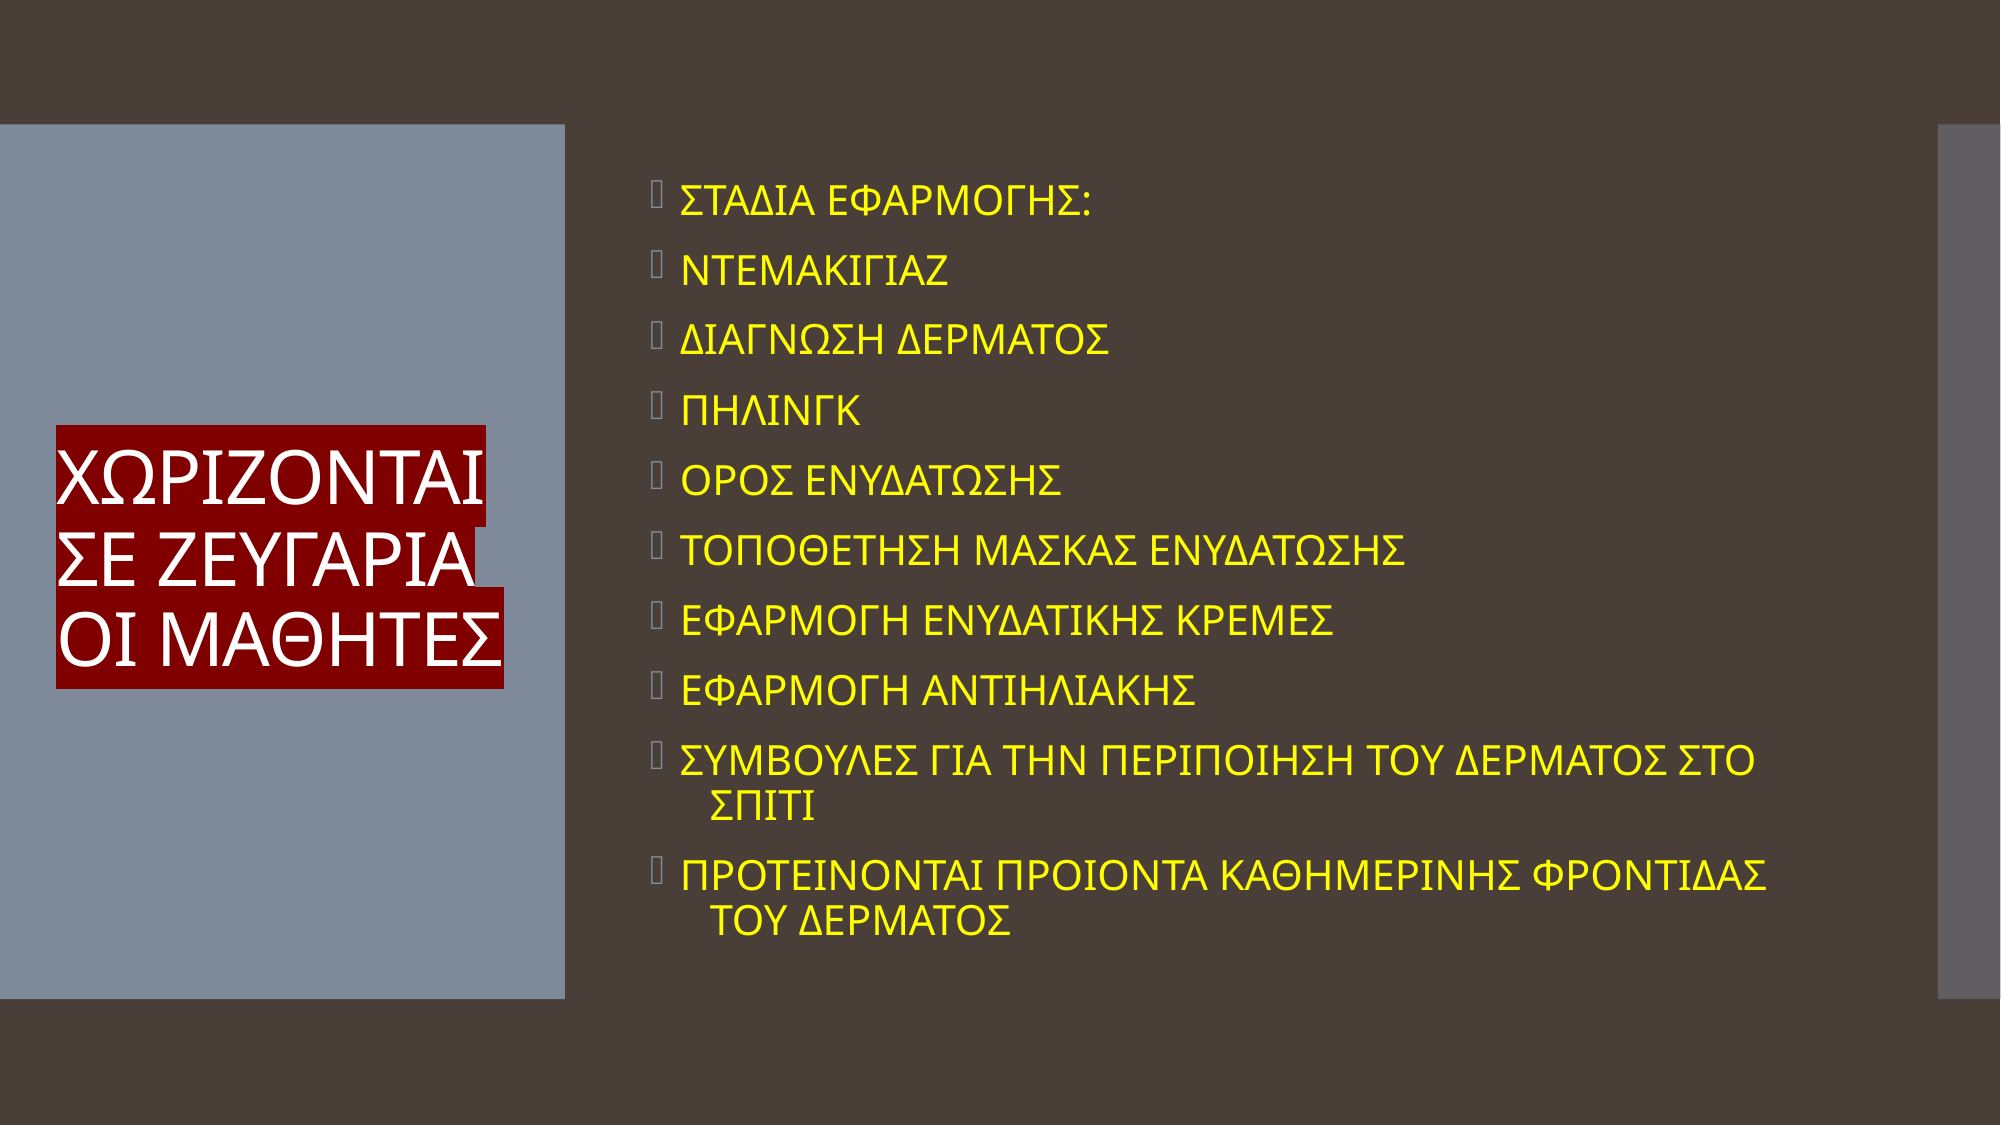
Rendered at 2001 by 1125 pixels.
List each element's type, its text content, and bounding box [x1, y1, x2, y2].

list ΣΤΑΔΙΑ ΕΦΑΡΜΟΓΗΣ: ΝΤΕΜΑΚΙΓΙΑΖ ΔΙΑΓΝΩΣΗ ΔΕΡΜΑΤΟΣ ΠΗΛΙΝΓΚ ΟΡΟΣ ΕΝΥΔΑΤΩΣΗΣ ΤΟΠΟΘΕΤΗΣΗ ΜΑΣΚΑΣ ΕΝΥΔΑΤΩΣΗΣ ΕΦΑΡΜΟΓΗ ΕΝΥΔΑΤΙΚΗΣ ΚΡΕΜΕΣ ΕΦΑΡΜΟΓΗ ΑΝΤΙΗΛΙΑΚΗΣ ΣΥΜΒΟΥΛΕΣ ΓΙΑ ΤΗΝ ΠΕΡΙΠΟΙΗΣΗ ΤΟΥ ΔΕΡΜΑΤΟΣ ΣΤΟ ΣΠΙΤΙ ΠΡΟΤΕΙΝΟΝΤΑΙ ΠΡΟΙΟΝΤΑ ΚΑΘΗΜΕΡΙΝΗΣ ΦΡΟΝΤΙΔΑΣ ΤΟΥ ΔΕΡΜΑΤΟΣ [634, 141, 1835, 982]
title ΧΩΡΙΖΟΝΤΑΙ ΣΕ ΖΕΥΓΑΡΙΑ ΟΙ ΜΑΘΗΤΕΣ [41, 184, 526, 940]
